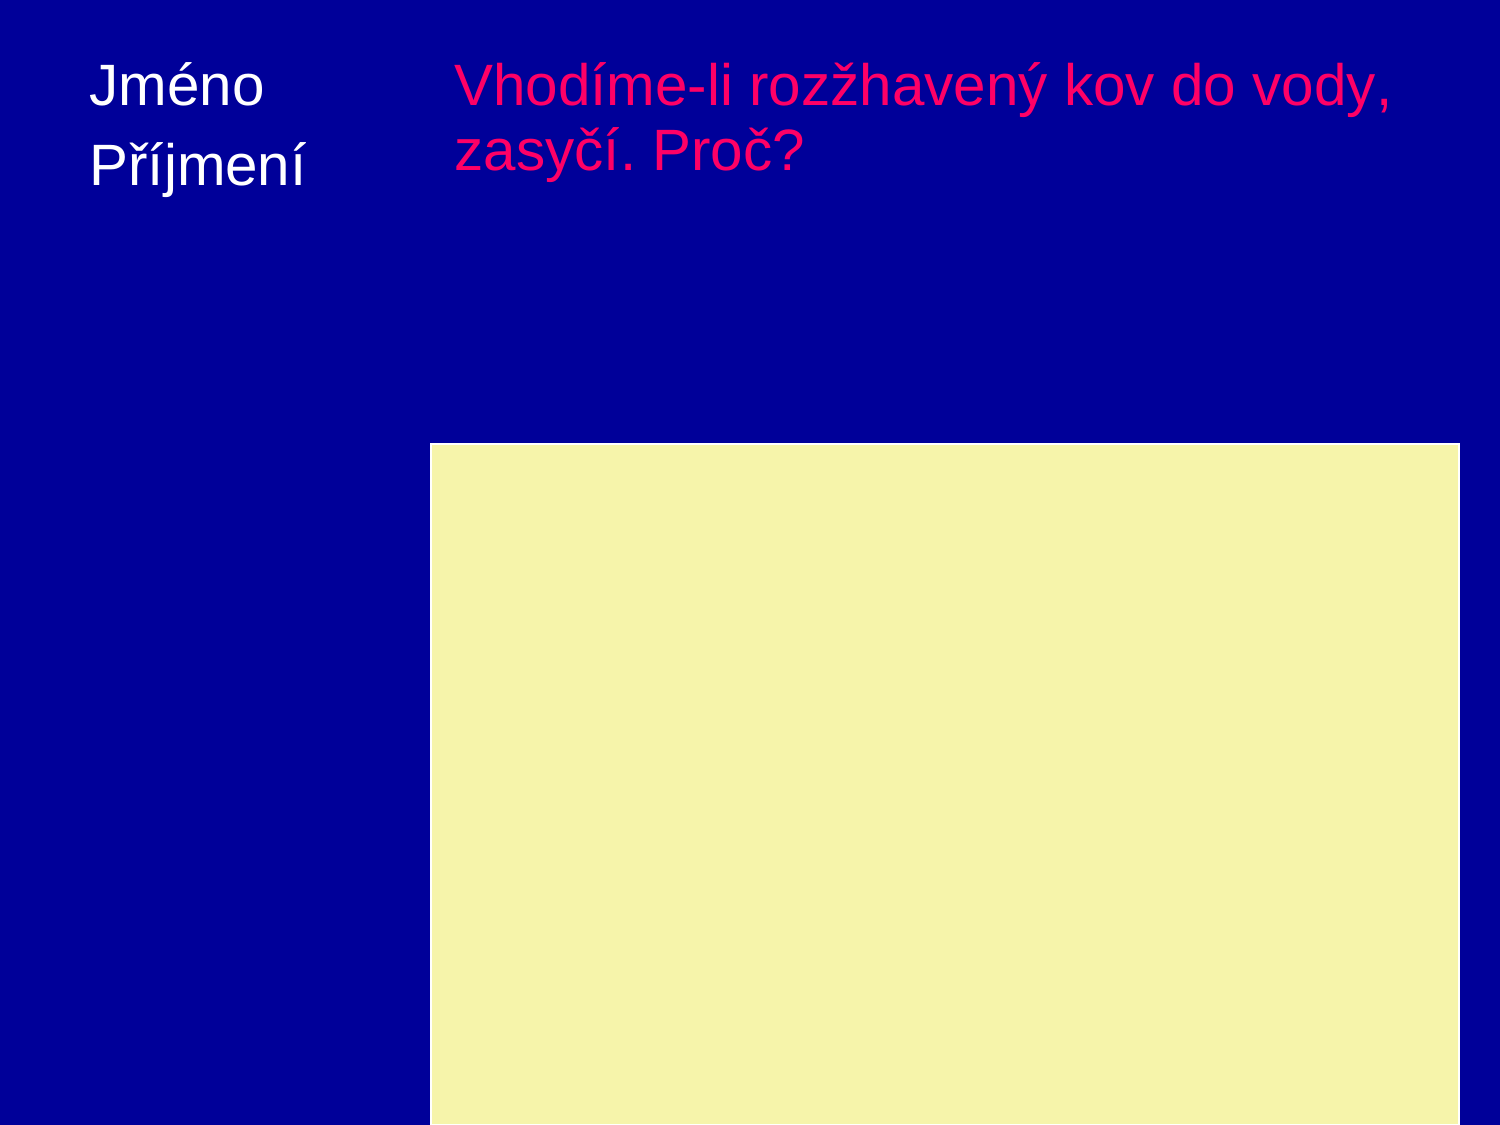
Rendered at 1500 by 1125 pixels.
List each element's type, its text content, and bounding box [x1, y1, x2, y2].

text_box Vhodíme-li rozžhavený kov do vody, zasyčí. Proč? [440, 45, 1459, 444]
text_box [430, 444, 1459, 1125]
text_box Jméno Příjmení [75, 45, 440, 525]
